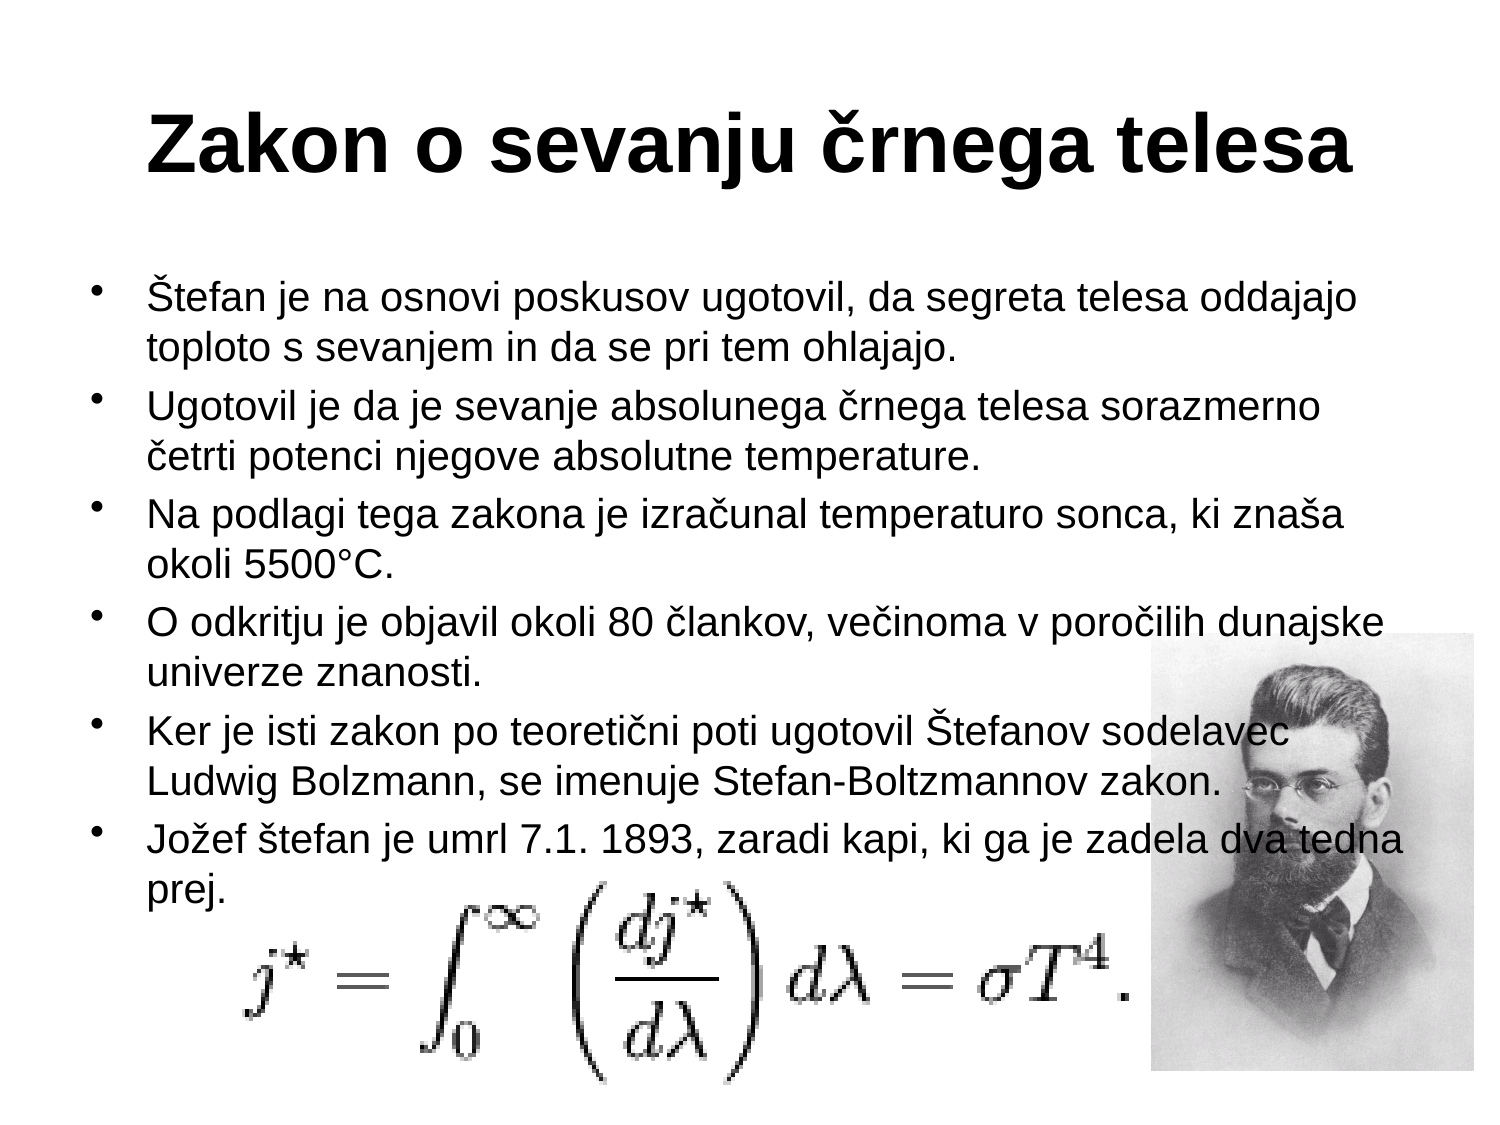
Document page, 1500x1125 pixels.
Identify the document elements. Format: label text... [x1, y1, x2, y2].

picture [242, 881, 1129, 1085]
list Štefan je na osnovi poskusov ugotovil, da segreta telesa oddajajo toploto s sevanjem in da se pri tem ohlajajo. Ugotovil je da je sevanje absolunega črnega telesa sorazmerno četrti potenci njegove absolutne temperature. Na podlagi tega zakona je izračunal temperaturo sonca, ki znaša okoli 5500°C. O odkritju je objavil okoli 80 člankov, večinoma v poročilih dunajske univerze znanosti. Ker je isti zakon po teoretični poti ugotovil Štefanov sodelavec Ludwig Bolzmann, se imenuje Stefan-Boltzmannov zakon. Jožef štefan je umrl 7.1. 1893, zaradi kapi, ki ga je zadela dva tedna prej. [75, 262, 1425, 1005]
picture [1151, 633, 1474, 1071]
title Zakon o sevanju črnega telesa [75, 45, 1425, 233]
